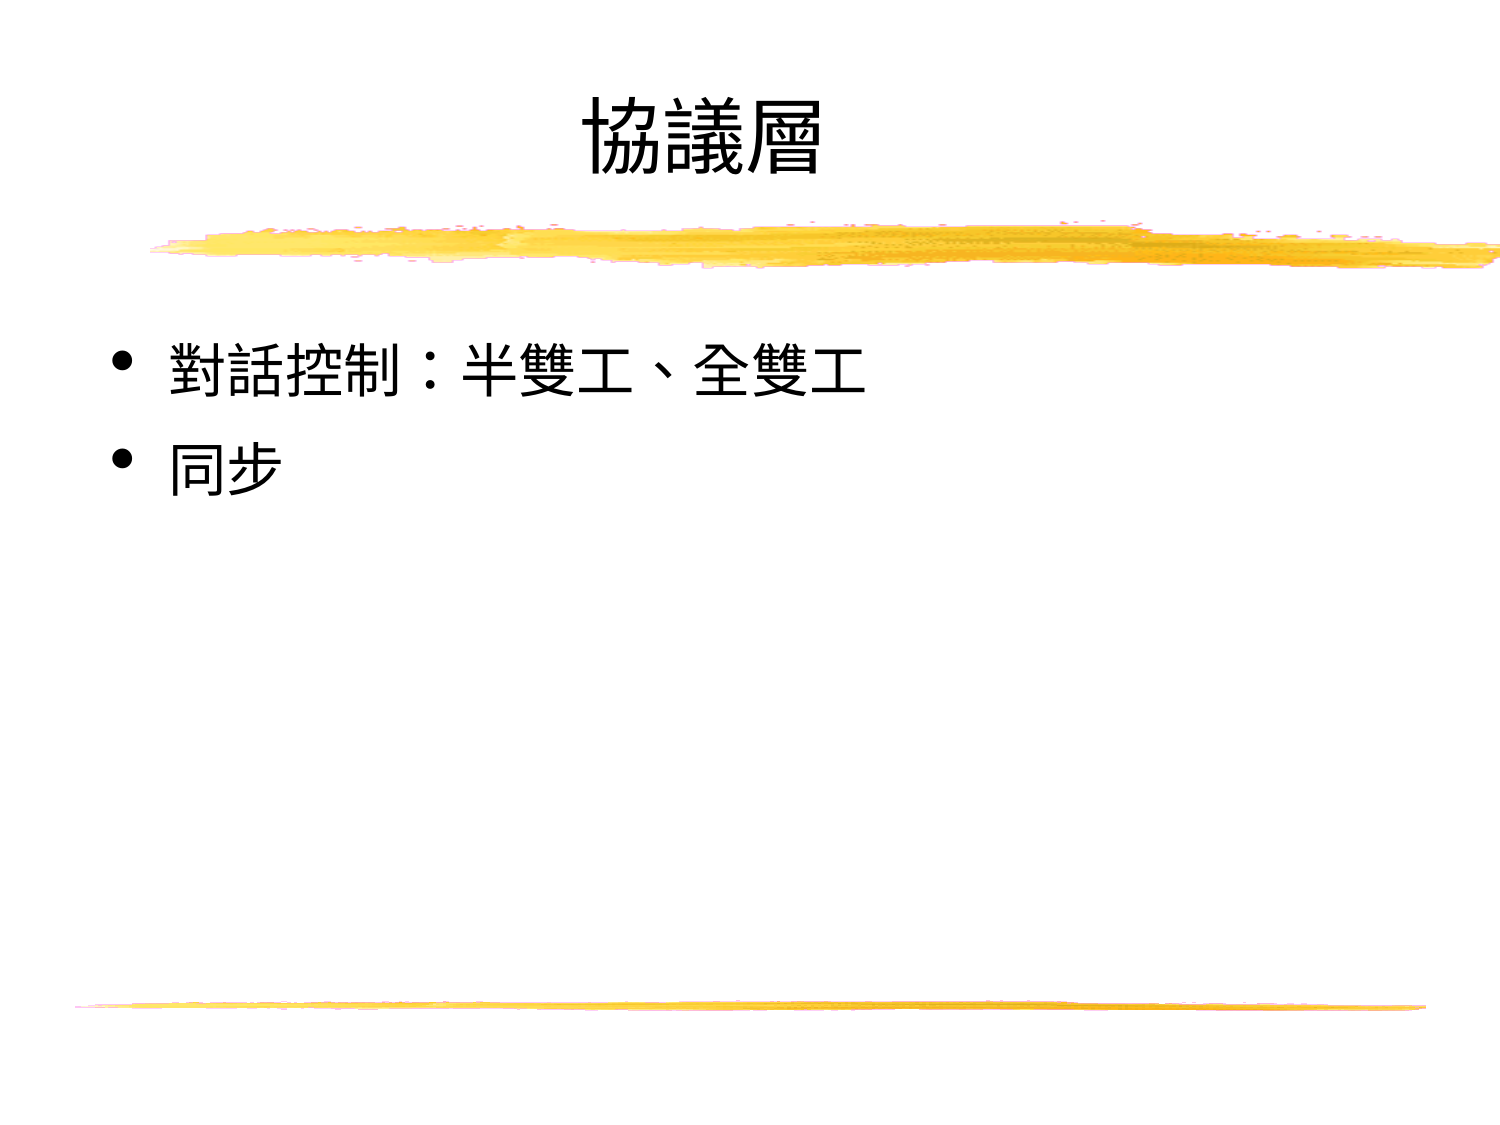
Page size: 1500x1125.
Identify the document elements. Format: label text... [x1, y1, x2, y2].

title 協議層 [66, 44, 1342, 218]
list 對話控制：半雙工、全雙工 同步 [112, 324, 1388, 986]
picture [75, 999, 1426, 1013]
picture [150, 215, 1500, 279]
